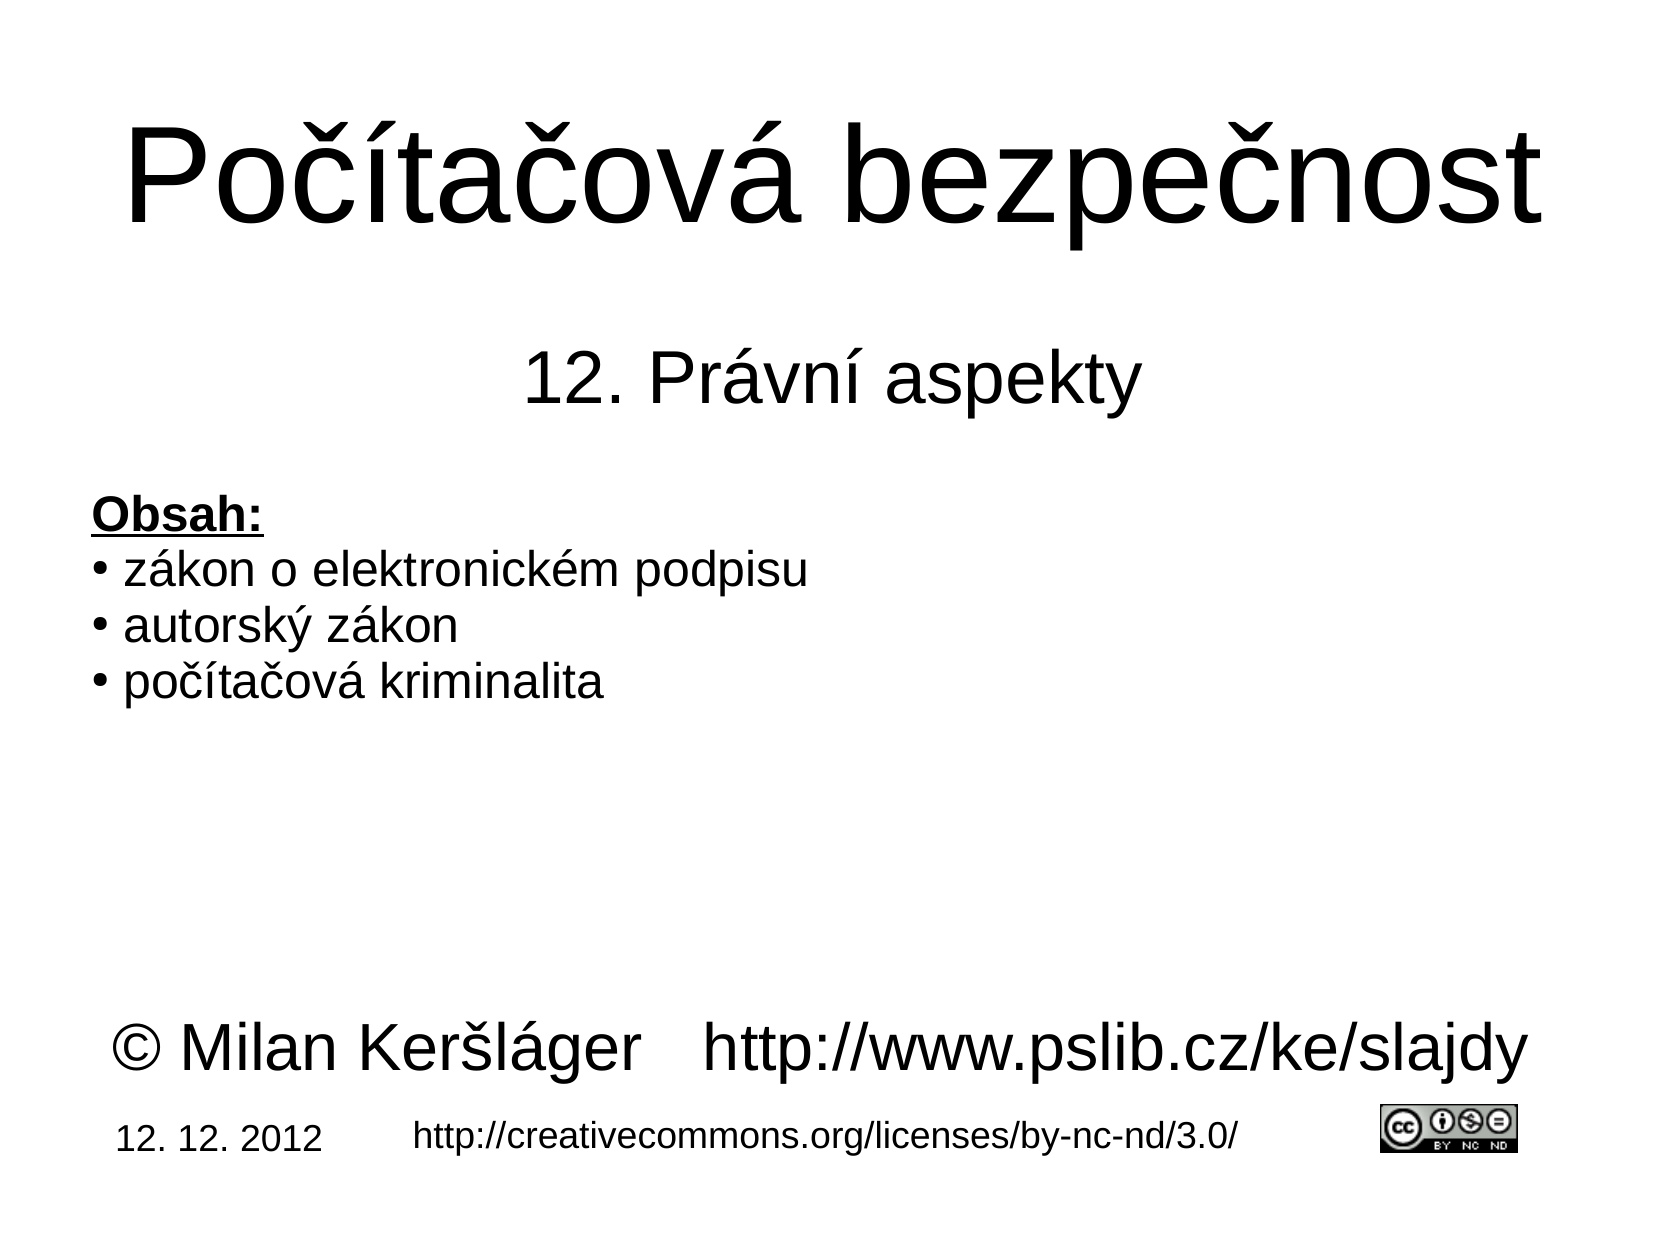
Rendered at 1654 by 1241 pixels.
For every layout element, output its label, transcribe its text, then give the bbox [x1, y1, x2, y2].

title Počítačová bezpečnost 12. Právní aspekty [88, 56, 1577, 461]
text_box 12.12.2012 [100, 1110, 367, 1168]
text_box Obsah: zákon o elektronickém podpisu autorský zákon počítačová kriminalita [76, 478, 1583, 718]
text_box http://creativecommons.org/licenses/by-nc-nd/3.0/ [339, 1107, 1313, 1165]
list © Milan Keršláger http://www.pslib.cz/ke/slajdy [76, 1009, 1565, 1087]
picture [1380, 1104, 1518, 1153]
